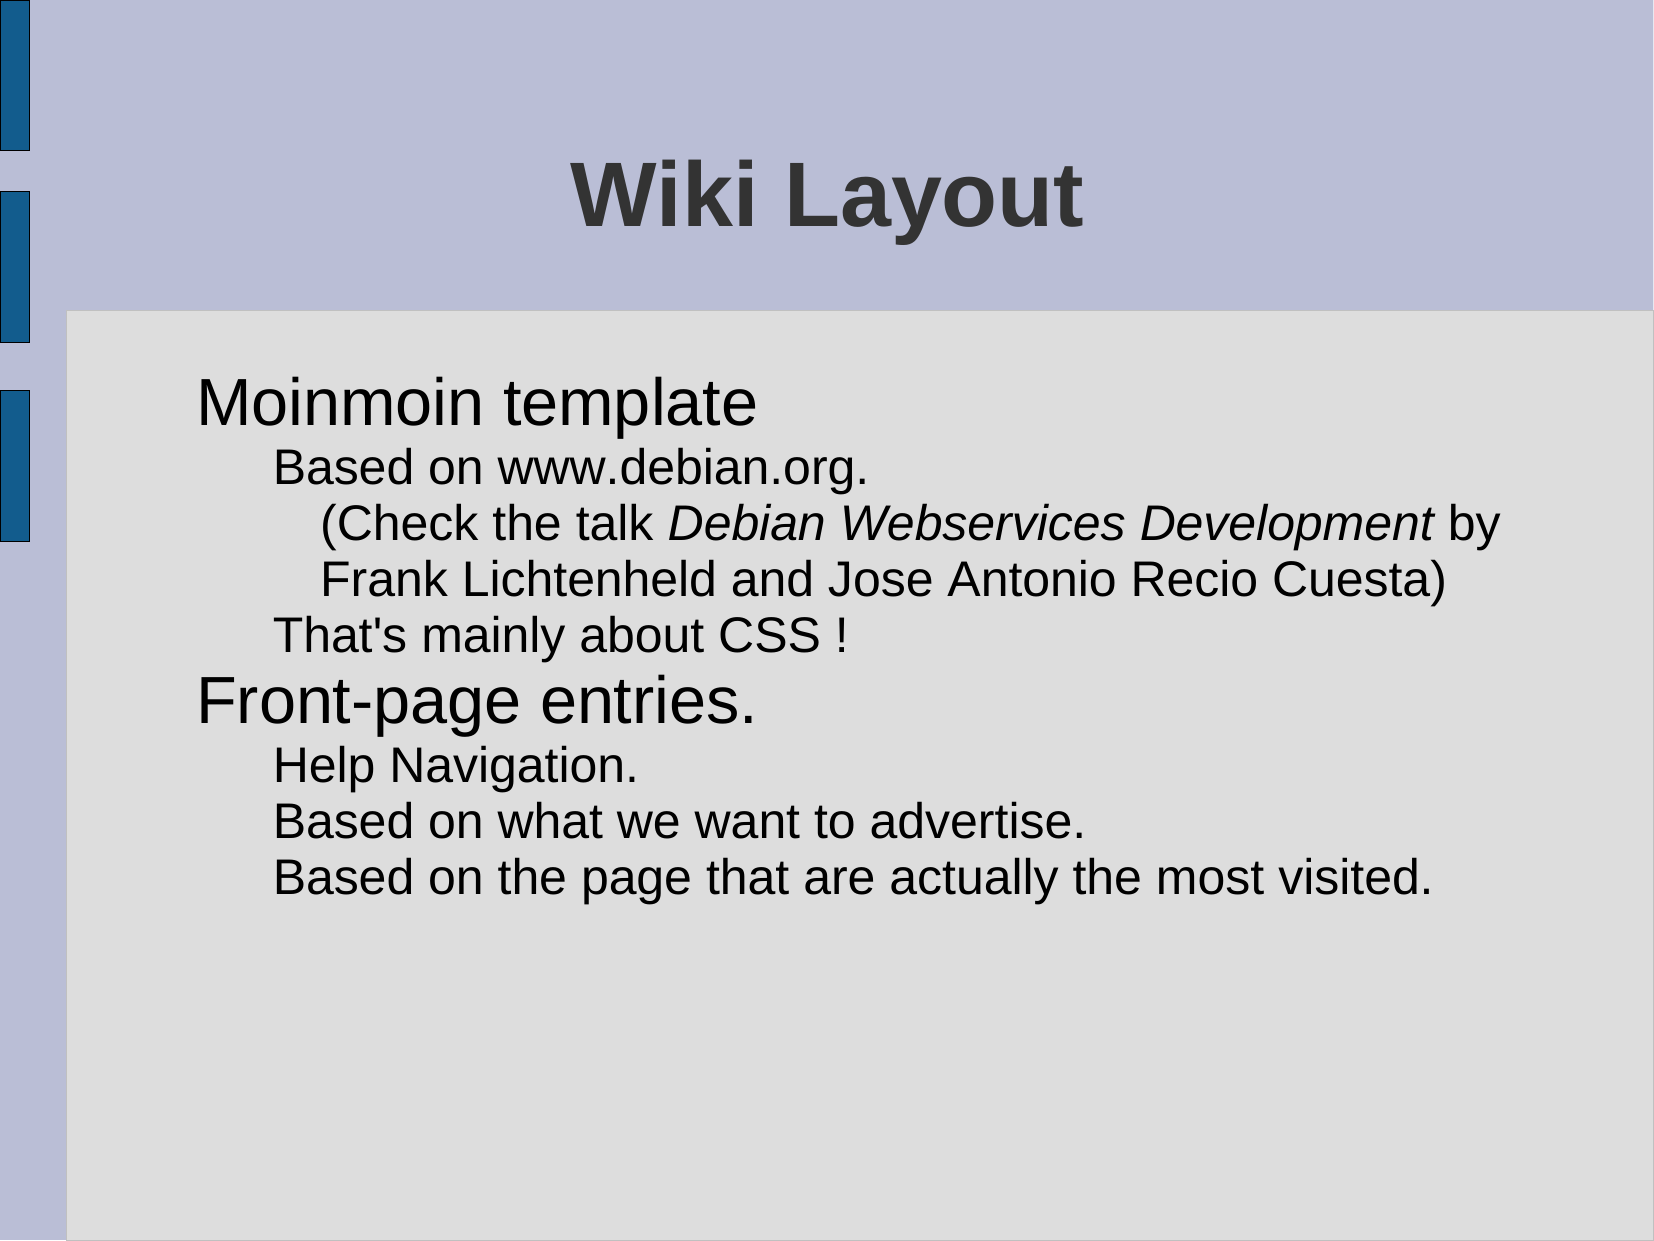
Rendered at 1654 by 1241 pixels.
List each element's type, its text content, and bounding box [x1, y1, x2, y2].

list Moinmoin template Based on www.debian.org. (Check the talk Debian Webservices Development by Frank Lichtenheld and Jose Antonio Recio Cuesta) That's mainly about CSS ! Front-page entries. Help Navigation. Based on what we want to advertise. Based on the page that are actually the most visited. [178, 364, 1570, 1147]
title Wiki Layout [121, 91, 1534, 299]
